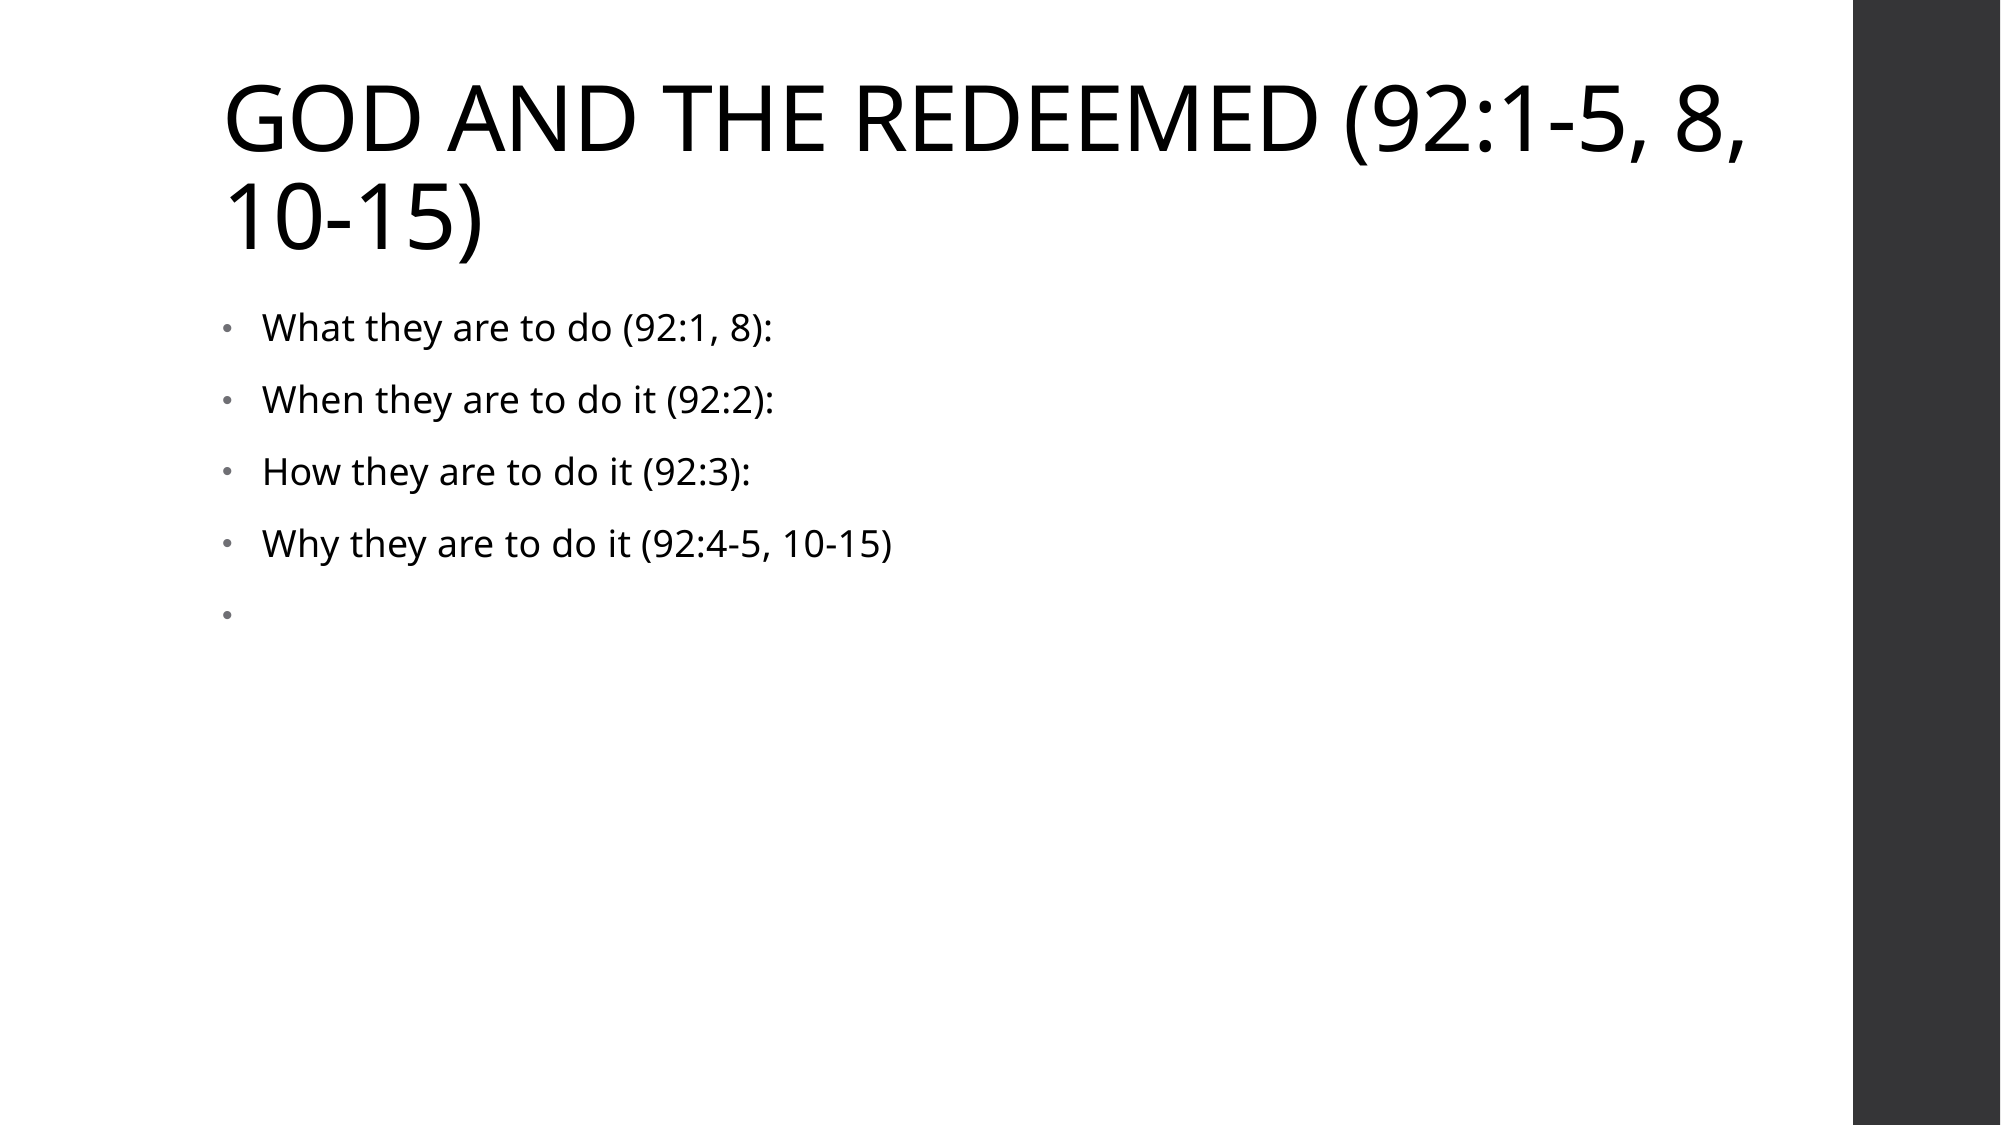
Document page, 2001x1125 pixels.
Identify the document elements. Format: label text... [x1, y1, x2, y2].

list What they are to do (92:1, 8): When they are to do it (92:2): How they are to do it (92:3): Why they are to do it (92:4-5, 10-15) [206, 299, 1617, 1014]
title GOD AND THE REDEEMED (92:1-5, 8, 10-15) [206, 60, 1797, 278]
